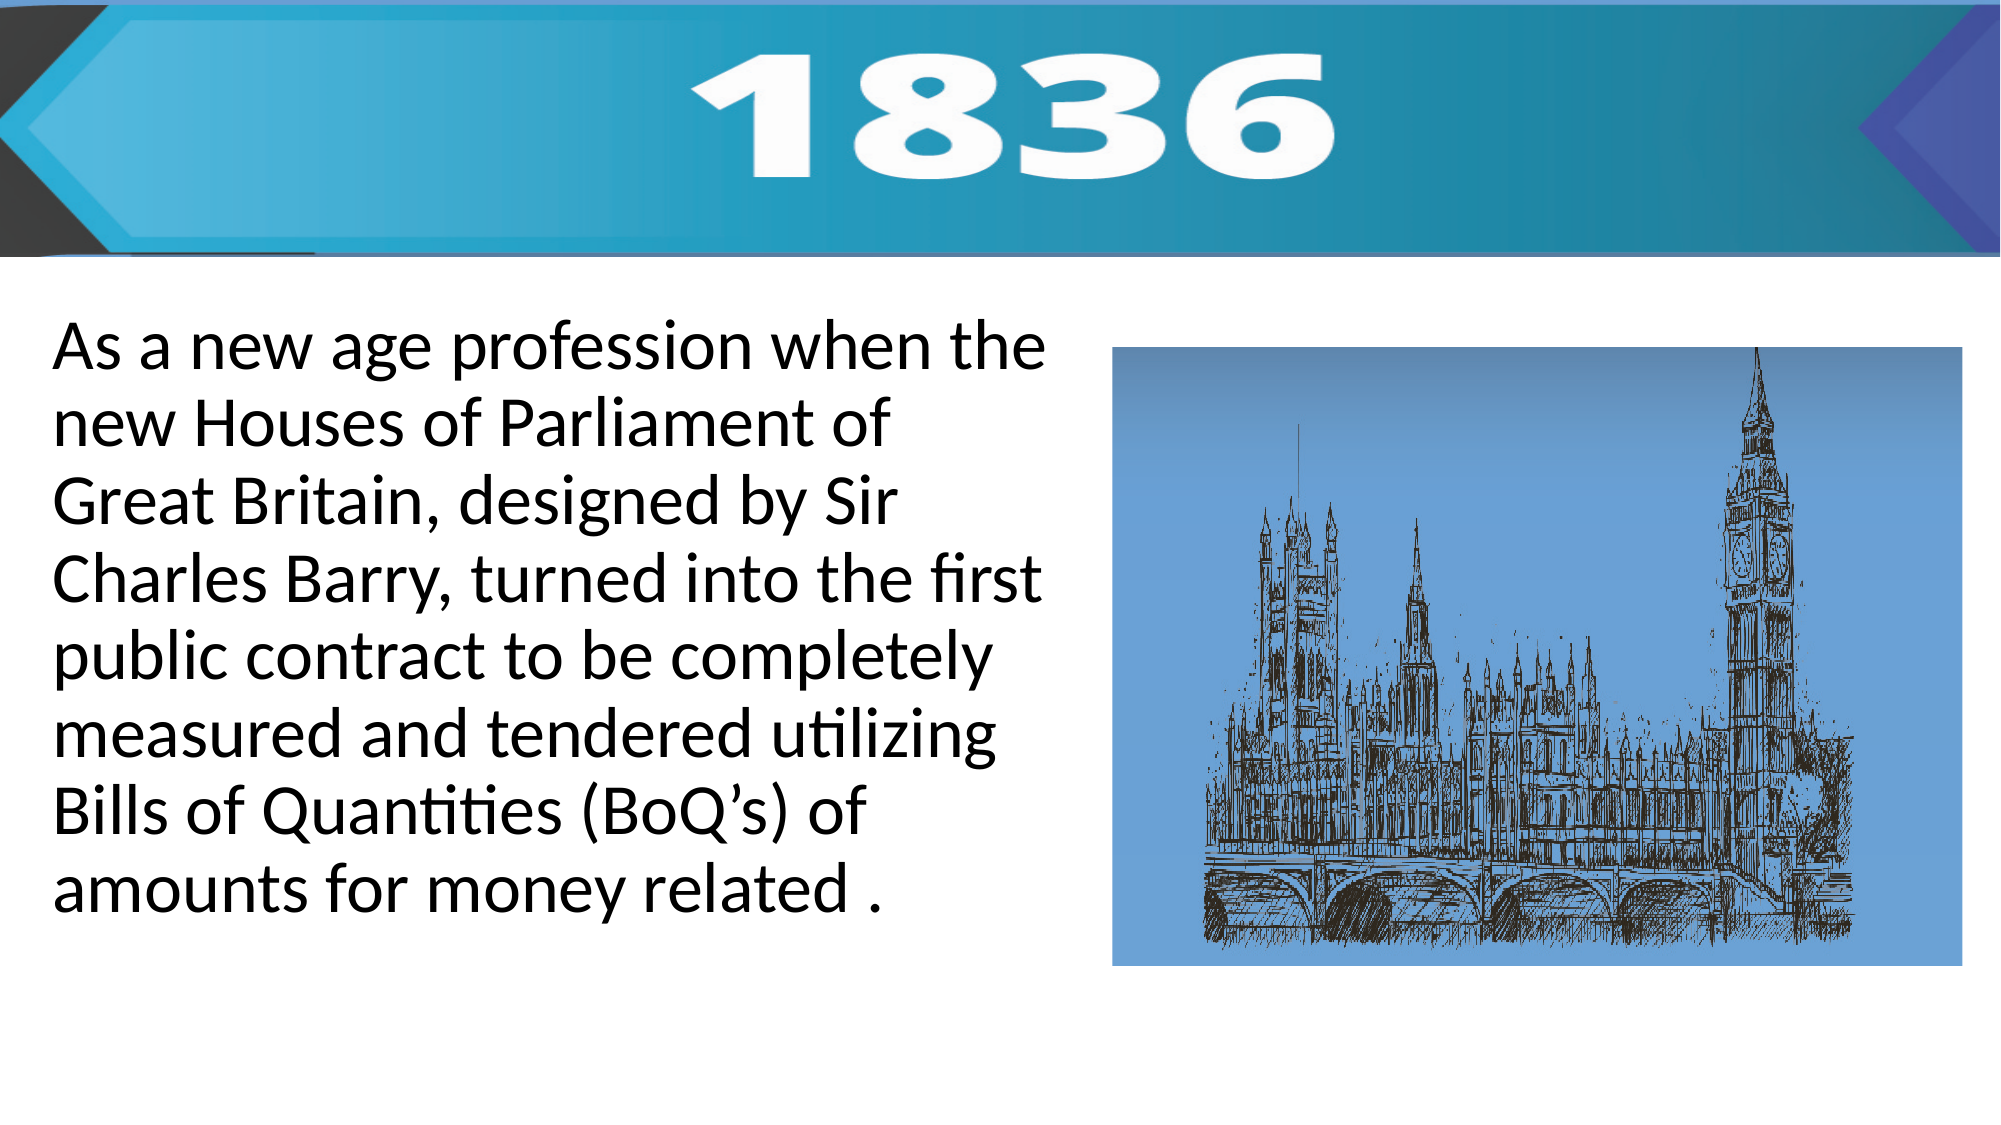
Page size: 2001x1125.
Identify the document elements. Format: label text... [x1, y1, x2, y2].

picture [0, 0, 2000, 257]
list As a new age profession when the new Houses of Parliament of Great Britain, designed by Sir Charles Barry, turned into the first public contract to be completely measured and tendered utilizing Bills of Quantities (BoQ’s) of amounts for money related . [37, 299, 1066, 1014]
picture [1112, 347, 1963, 966]
